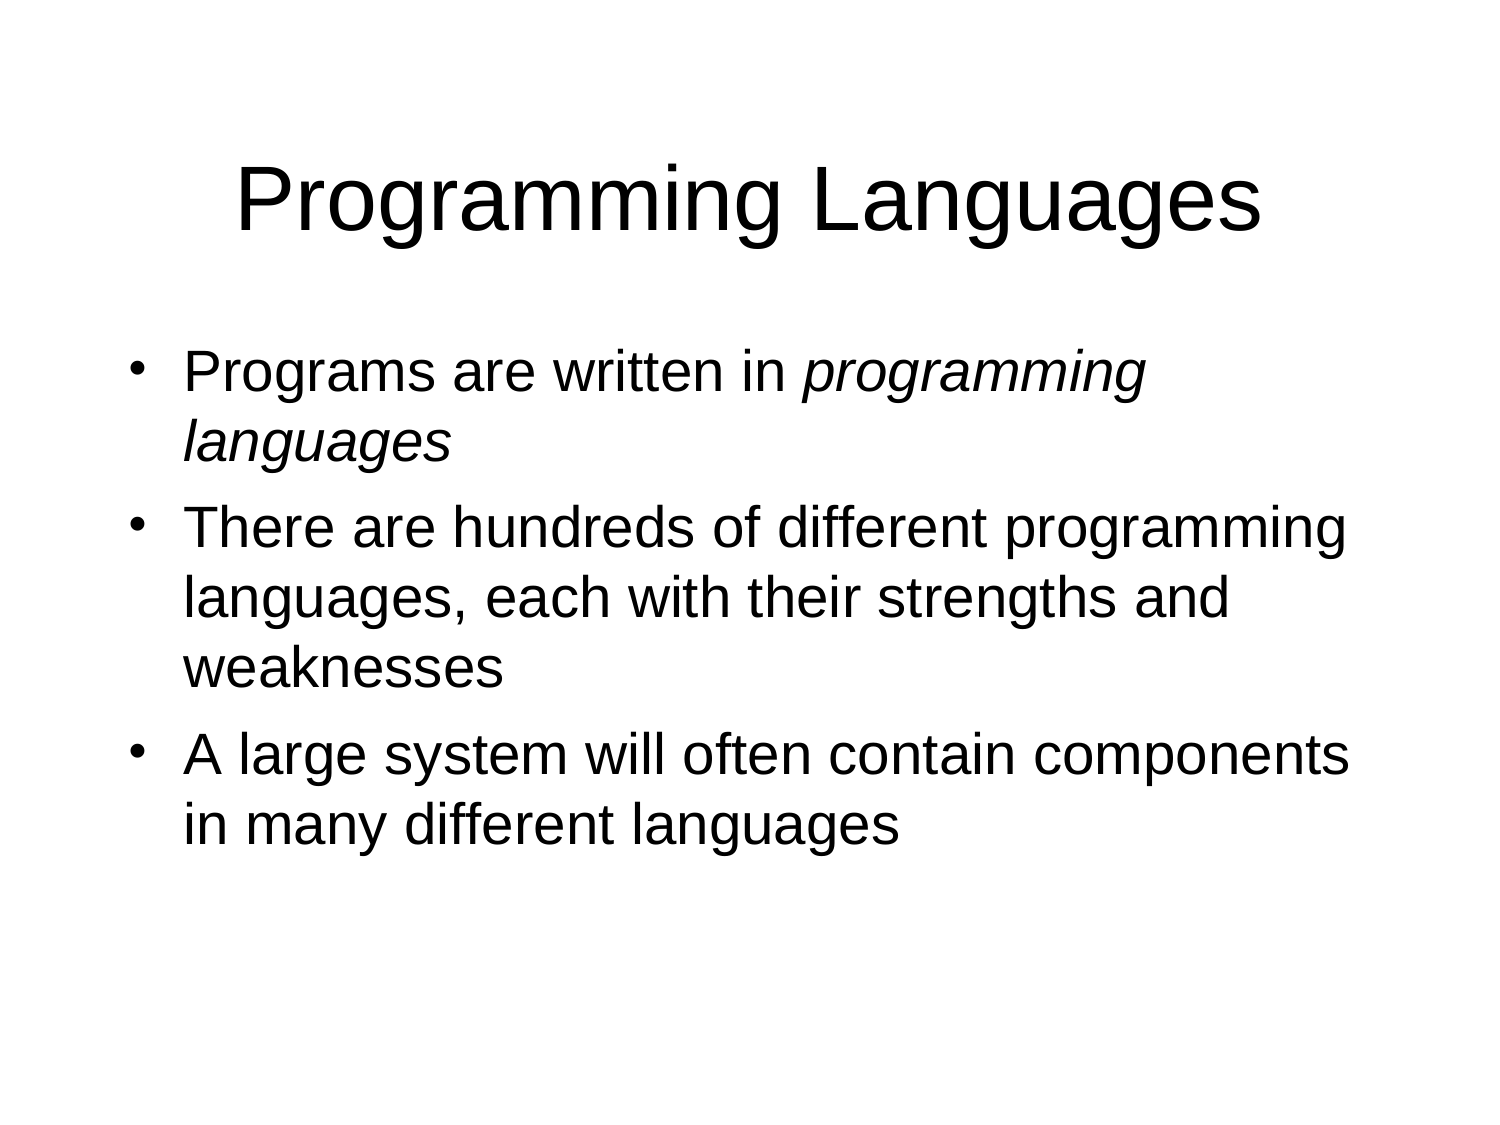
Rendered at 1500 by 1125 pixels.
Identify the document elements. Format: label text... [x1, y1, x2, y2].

list Programs are written in programming languages There are hundreds of different programming languages, each with their strengths and weaknesses A large system will often contain components in many different languages [112, 324, 1388, 978]
title Programming Languages [112, 99, 1388, 288]
